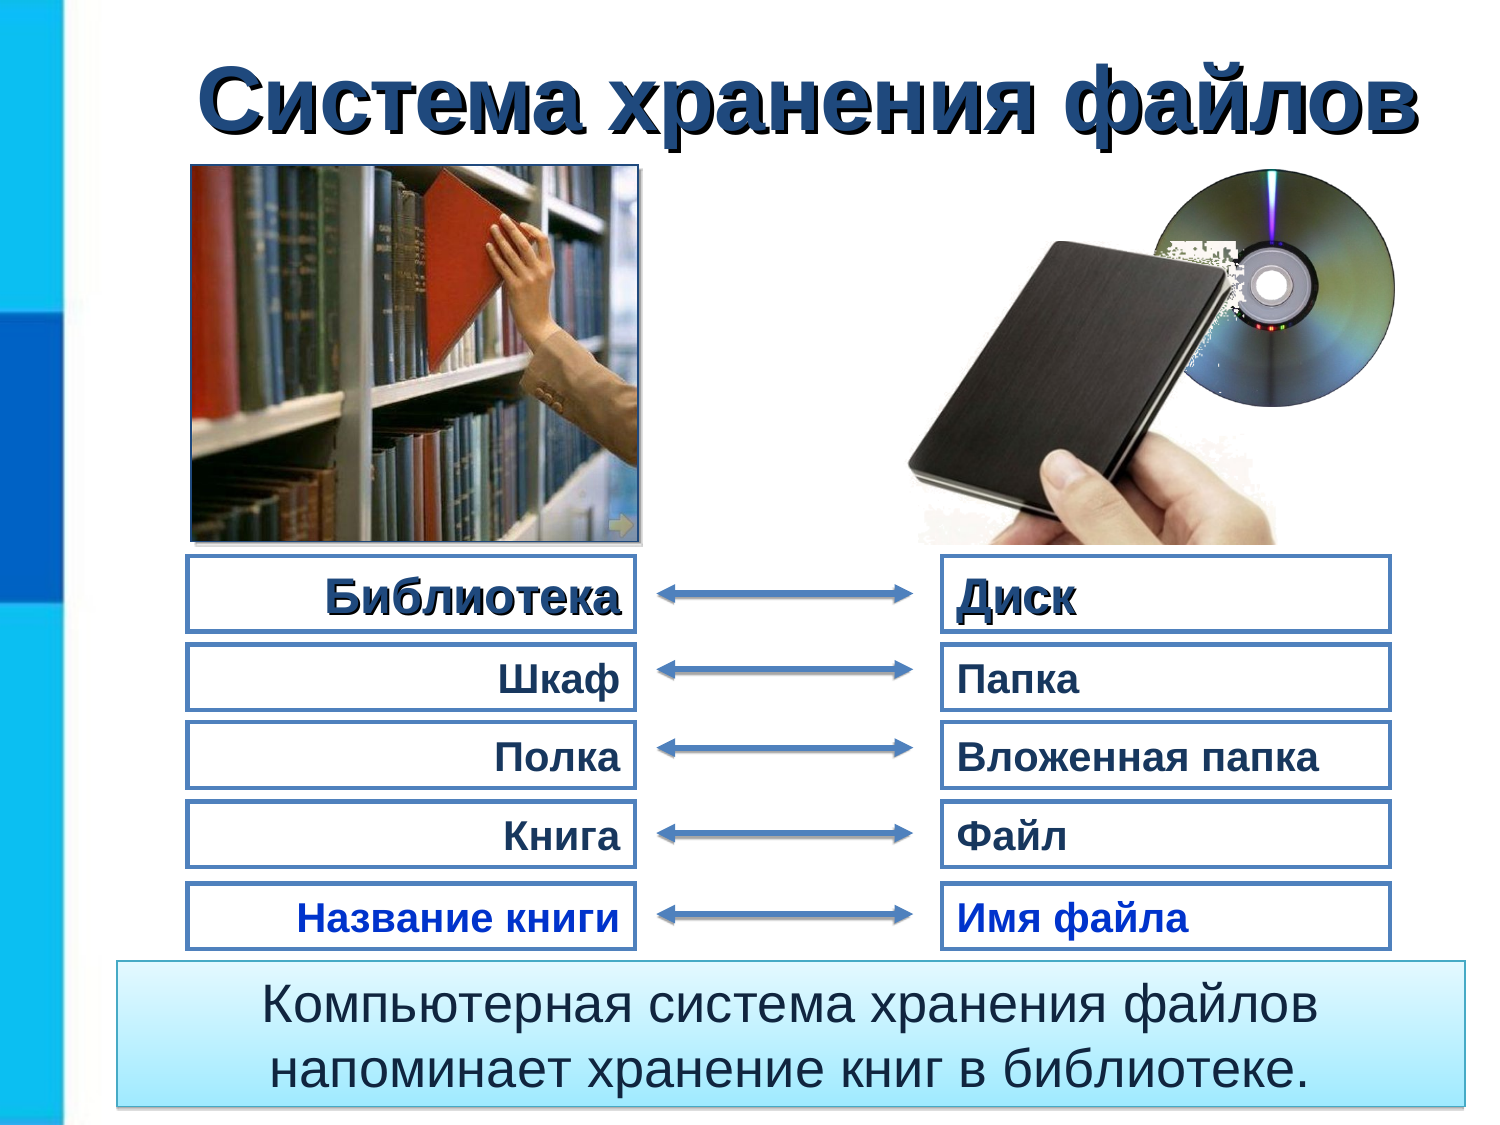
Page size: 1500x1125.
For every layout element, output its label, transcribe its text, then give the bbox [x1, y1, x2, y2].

text_box Имя файла [941, 883, 1390, 950]
text_box Компьютерная система хранения файлов напоминает хранение книг в библиотеке. [117, 960, 1465, 1107]
text_box Диск [941, 555, 1390, 632]
text_box Файл [941, 801, 1390, 868]
text_box Шкаф [187, 644, 636, 711]
picture [0, 0, 1500, 1125]
text_box Полка [187, 722, 636, 788]
text_box Библиотека [187, 555, 636, 632]
text_box Название книги [187, 883, 636, 950]
picture [195, 188, 641, 544]
picture [191, 165, 637, 541]
text_box Папка [941, 644, 1390, 711]
text_box Книга [187, 801, 636, 868]
title Система хранения файлов [171, 0, 1447, 188]
text_box Вложенная папка [941, 722, 1390, 788]
